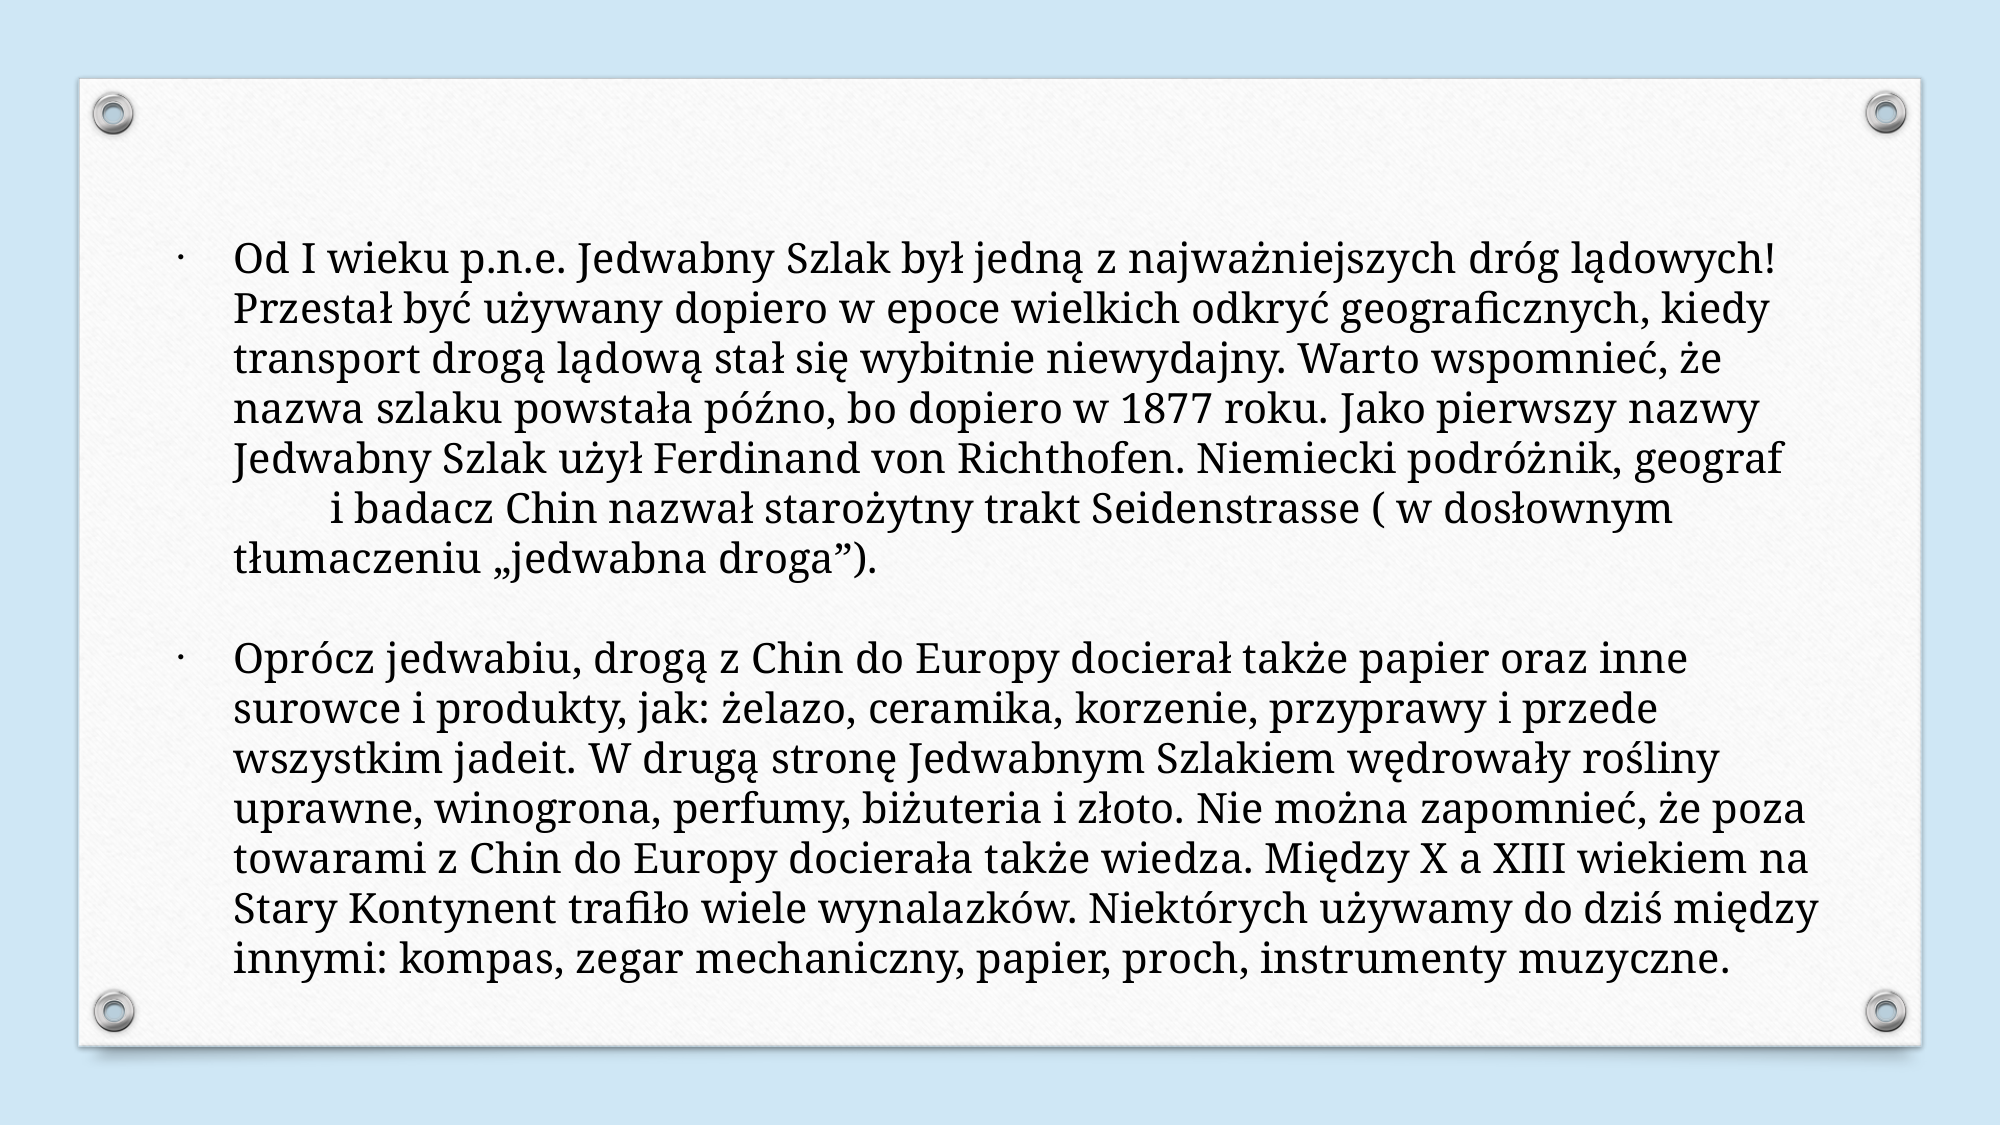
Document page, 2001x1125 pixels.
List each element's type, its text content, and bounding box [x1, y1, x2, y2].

text_box Od I wieku p.n.e. Jedwabny Szlak był jedną z najważniejszych dróg lądowych! Przestał być używany dopiero w epoce wielkich odkryć geograficznych, kiedy transport drogą lądową stał się wybitnie niewydajny. Warto wspomnieć, że nazwa szlaku powstała późno, bo dopiero w 1877 roku. Jako pierwszy nazwy Jedwabny Szlak użył Ferdinand von Richthofen. Niemiecki podróżnik, geograf i badacz Chin nazwał starożytny trakt Seidenstrasse ( w dosłownym tłumaczeniu „jedwabna droga”). Oprócz jedwabiu, drogą z Chin do Europy docierał także papier oraz inne surowce i produkty, jak: żelazo, ceramika, korzenie, przyprawy i przede wszystkim jadeit. W drugą stronę Jedwabnym Szlakiem wędrowały rośliny uprawne, winogrona, perfumy, biżuteria i złoto. Nie można zapomnieć, że poza towarami z Chin do Europy docierała także wiedza. Między X a XIII wiekiem na Stary Kontynent trafiło wiele wynalazków. Niektórych używamy do dziś między innymi: kompas, zegar mechaniczny, papier, proch, instrumenty muzyczne. [162, 224, 1855, 1125]
picture [0, 0, 2000, 1125]
